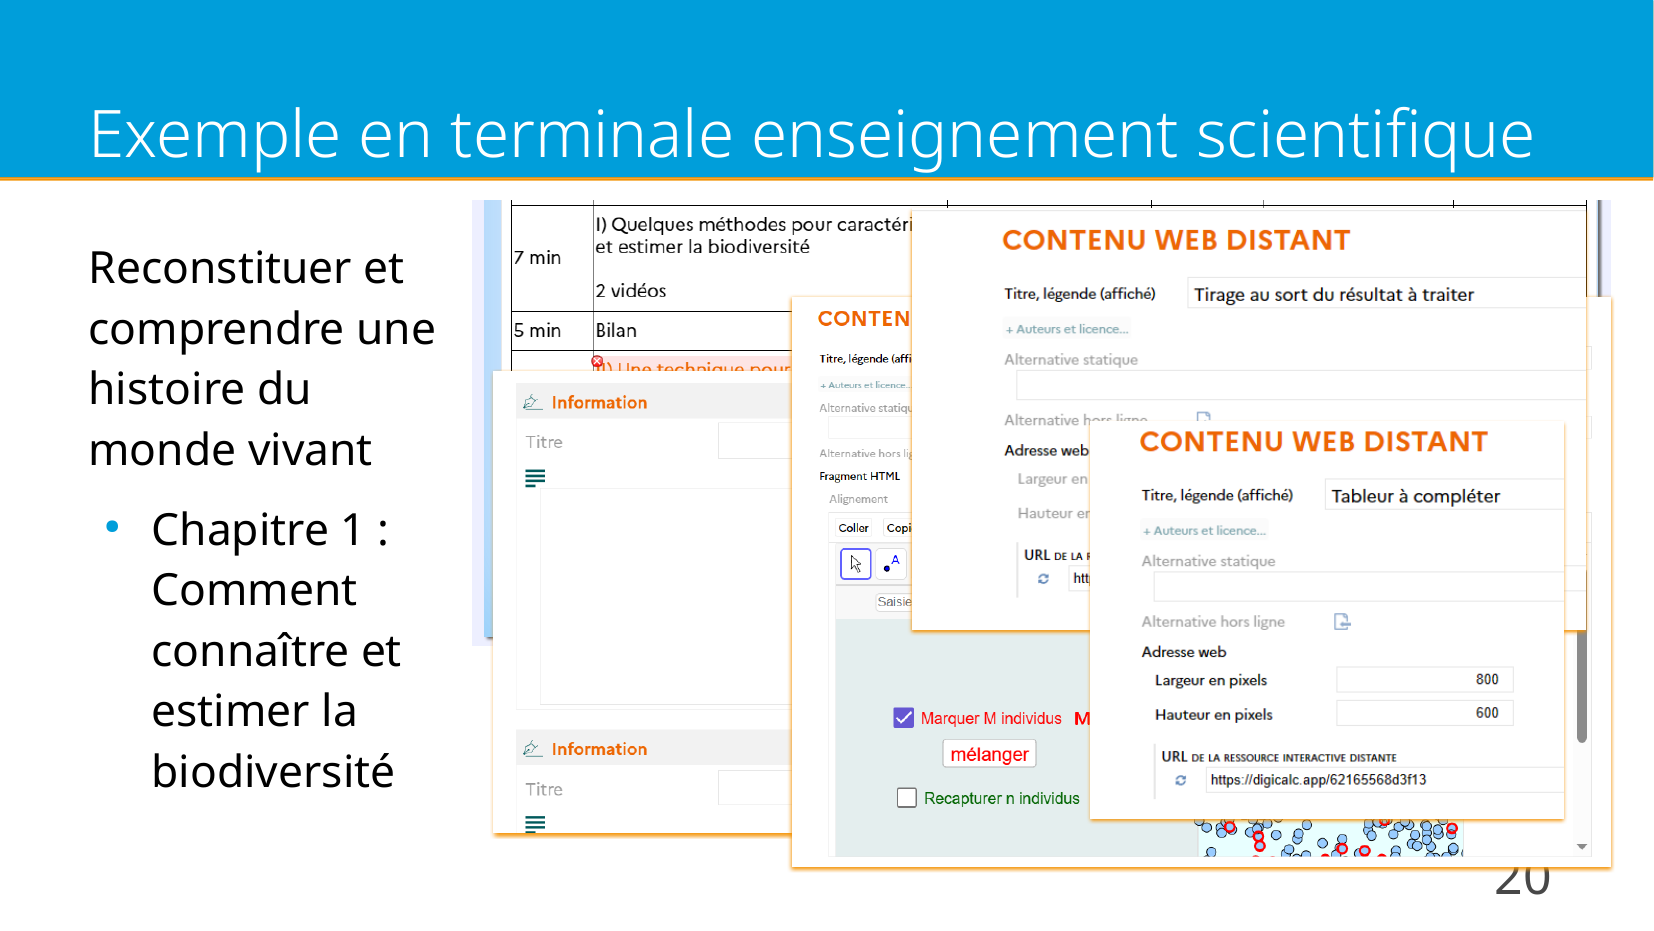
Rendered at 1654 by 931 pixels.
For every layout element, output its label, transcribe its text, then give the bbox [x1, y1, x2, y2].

picture [0, 181, 1654, 931]
list Reconstituer et comprendre une histoire du monde vivant Chapitre 1 : Comment connaître et estimer la biodiversité [88, 236, 456, 802]
title Exemple en terminale enseignement scientifique [88, 14, 1565, 178]
